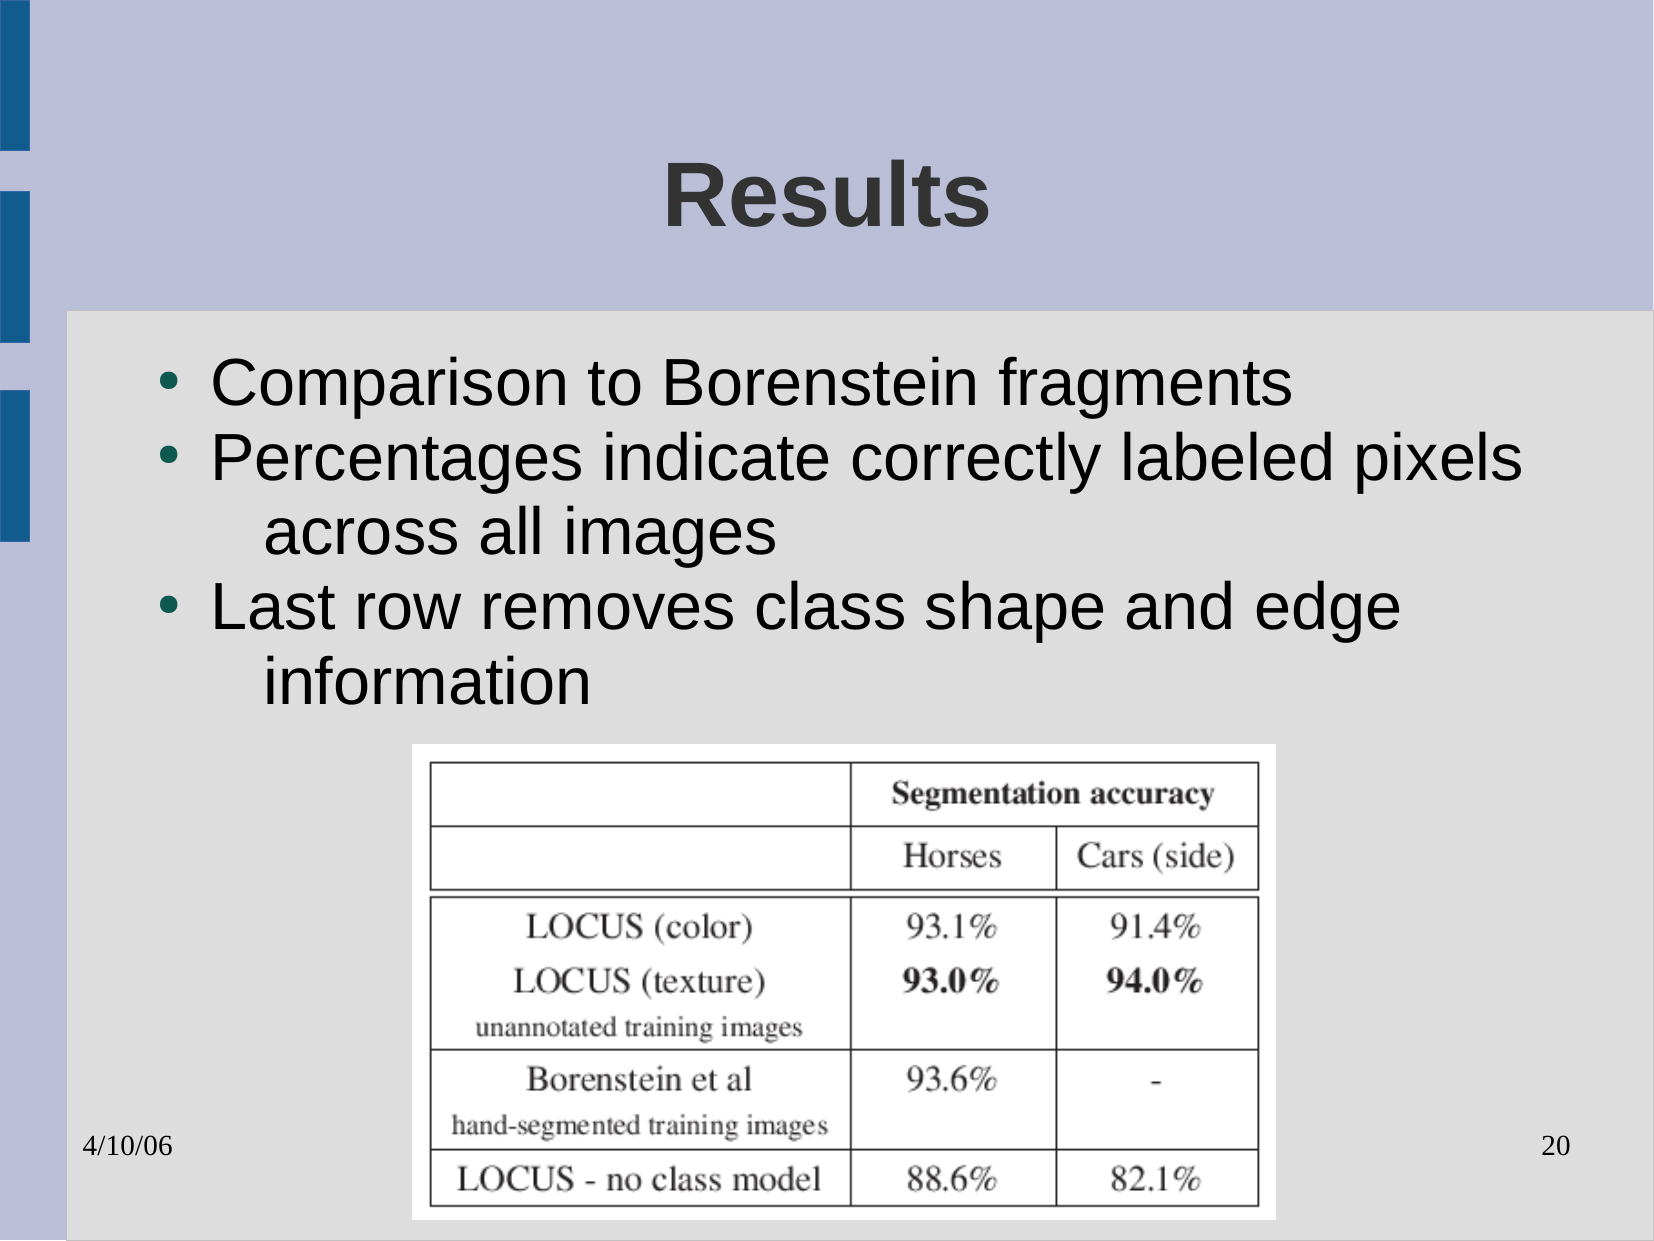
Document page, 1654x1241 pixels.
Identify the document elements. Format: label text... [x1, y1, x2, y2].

picture [412, 744, 1276, 1220]
title Results [121, 91, 1534, 299]
list Comparison to Borenstein fragments Percentages indicate correctly labeled pixels across all images Last row removes class shape and edge information [121, 344, 1534, 1127]
